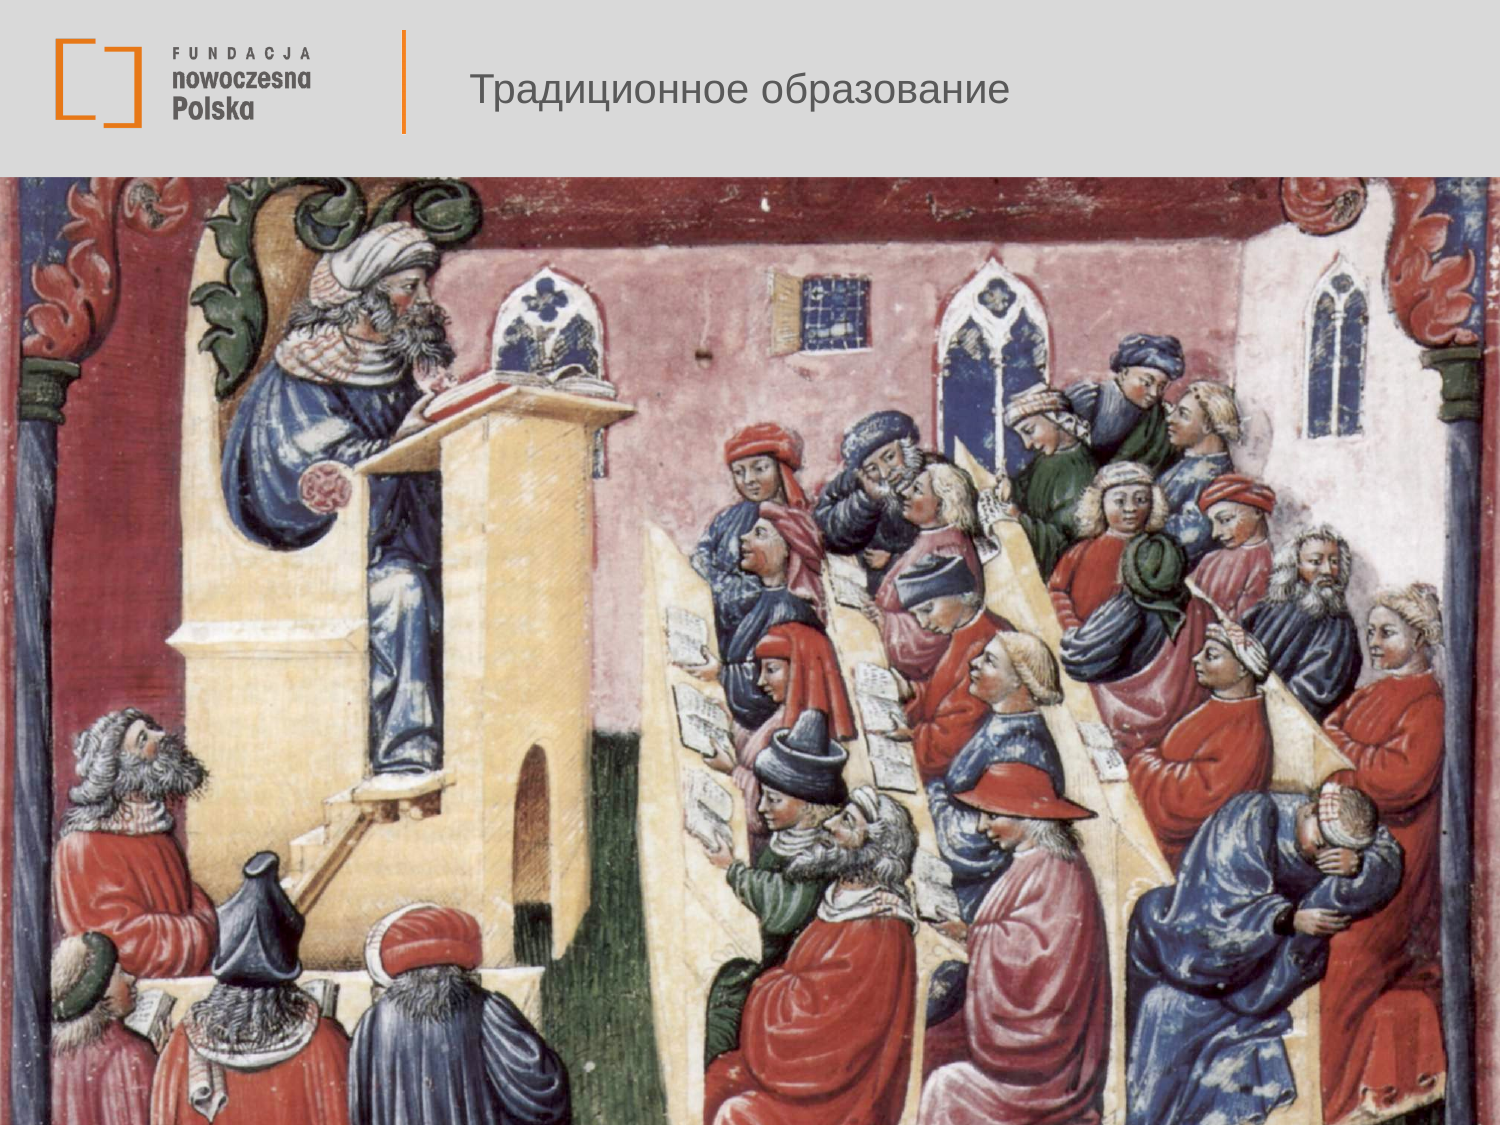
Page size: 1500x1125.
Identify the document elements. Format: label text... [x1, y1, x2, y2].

text_box [0, 0, 1500, 178]
picture [0, 178, 1500, 1125]
picture [395, 30, 422, 145]
text_box Традиционное образование [454, 54, 1046, 120]
picture [53, 30, 313, 140]
